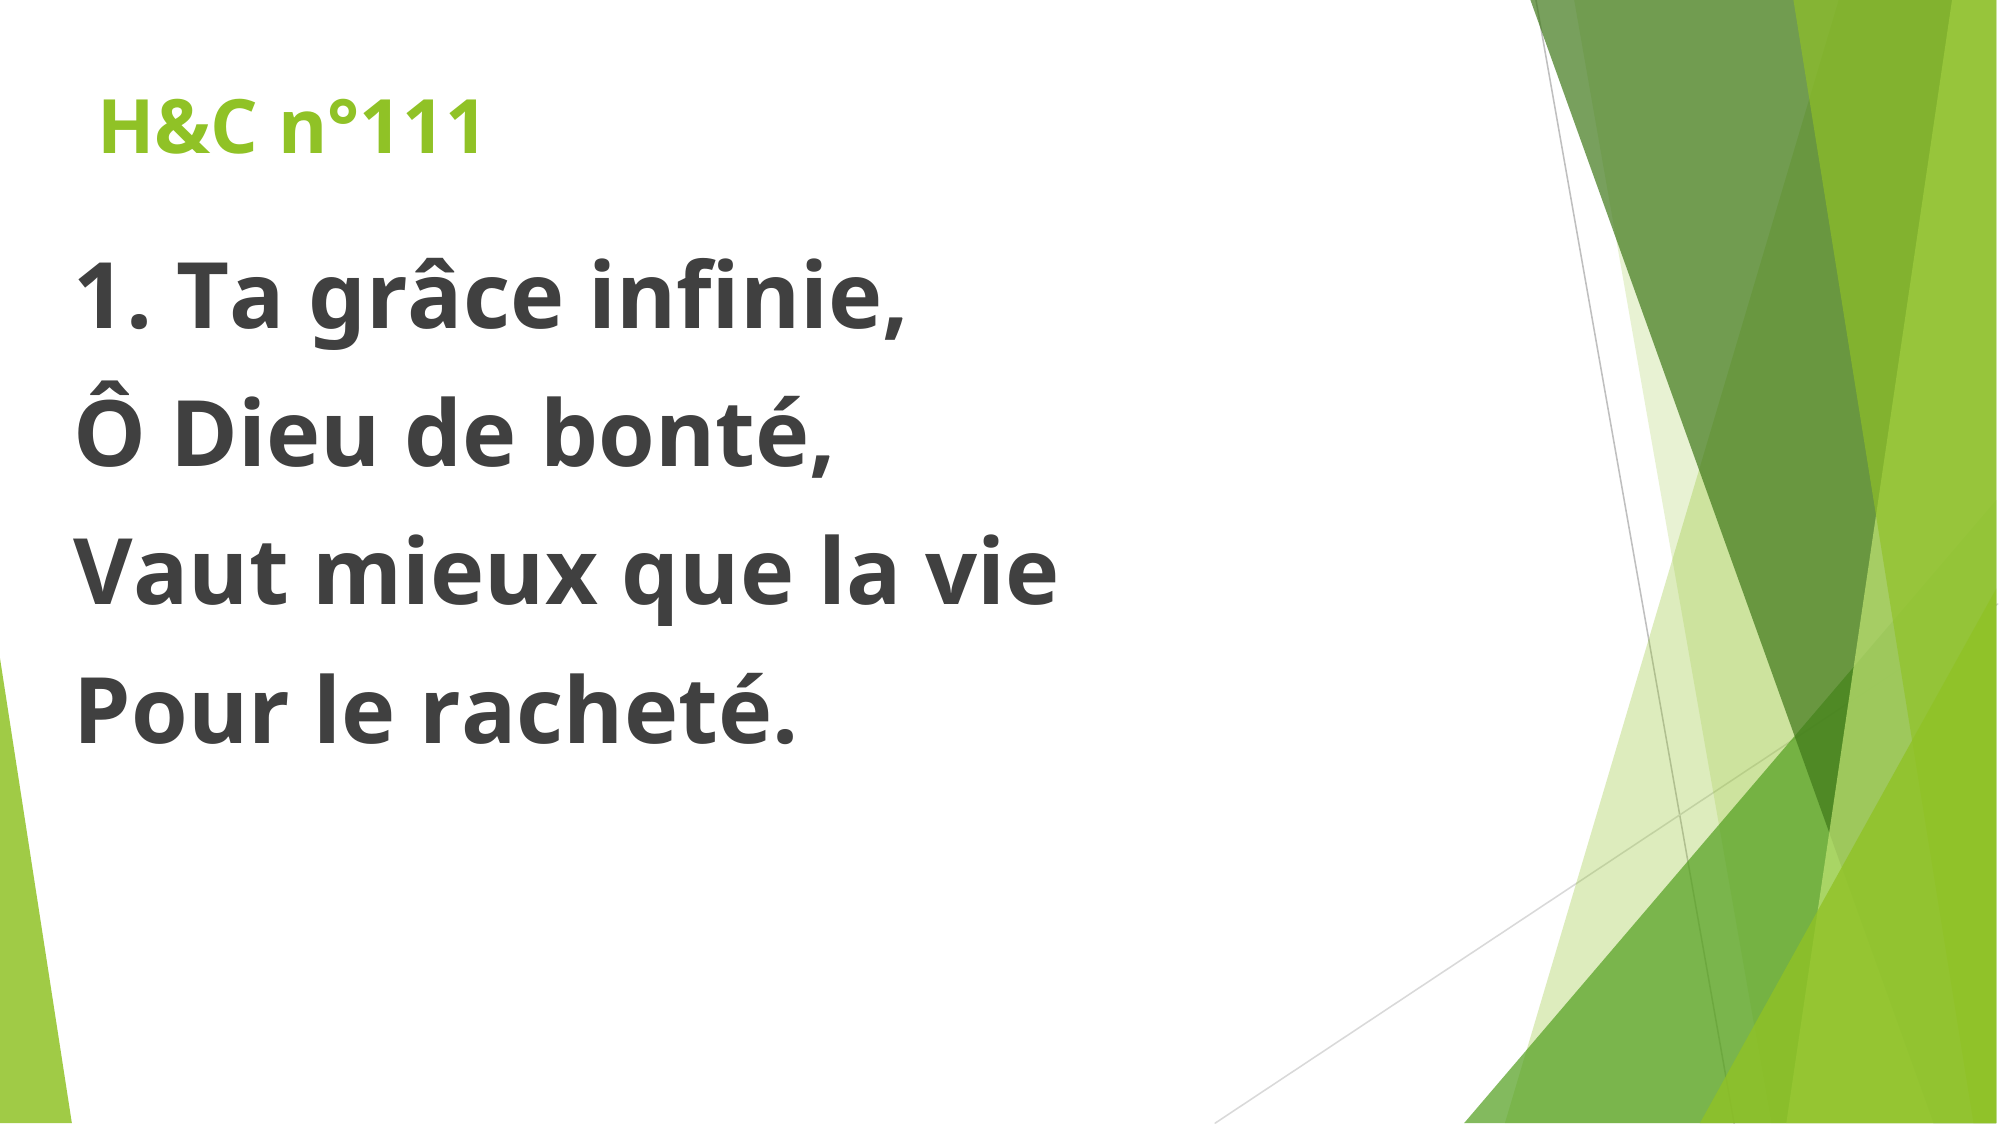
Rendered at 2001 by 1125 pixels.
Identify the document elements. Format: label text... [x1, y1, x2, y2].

text_box H&C n°111 [82, 70, 1522, 178]
text_box 1. Ta grâce infinie, Ô Dieu de bonté, Vaut mieux que la vie Pour le racheté. [59, 212, 2001, 1037]
